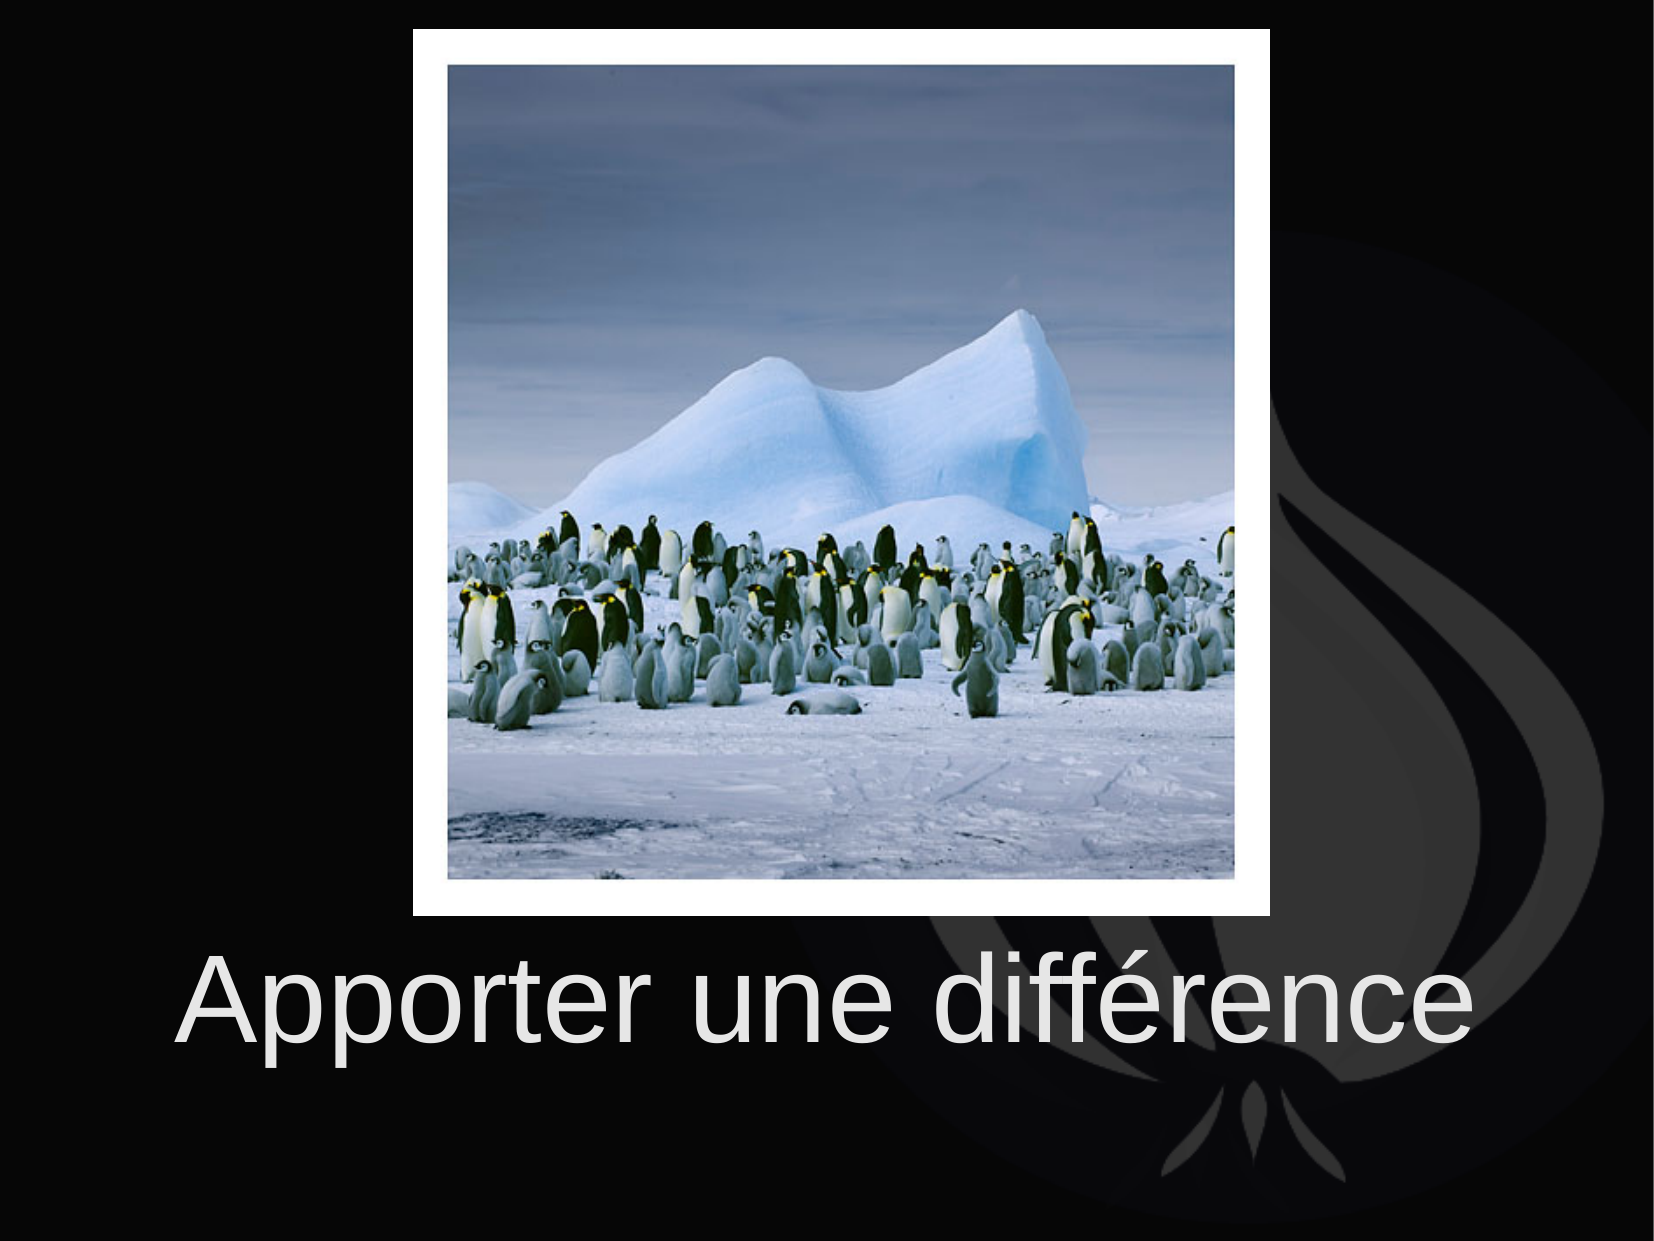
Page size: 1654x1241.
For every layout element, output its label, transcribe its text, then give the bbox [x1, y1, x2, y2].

subtitle Apporter une différence [82, 38, 1571, 1123]
picture [0, 0, 1654, 1241]
